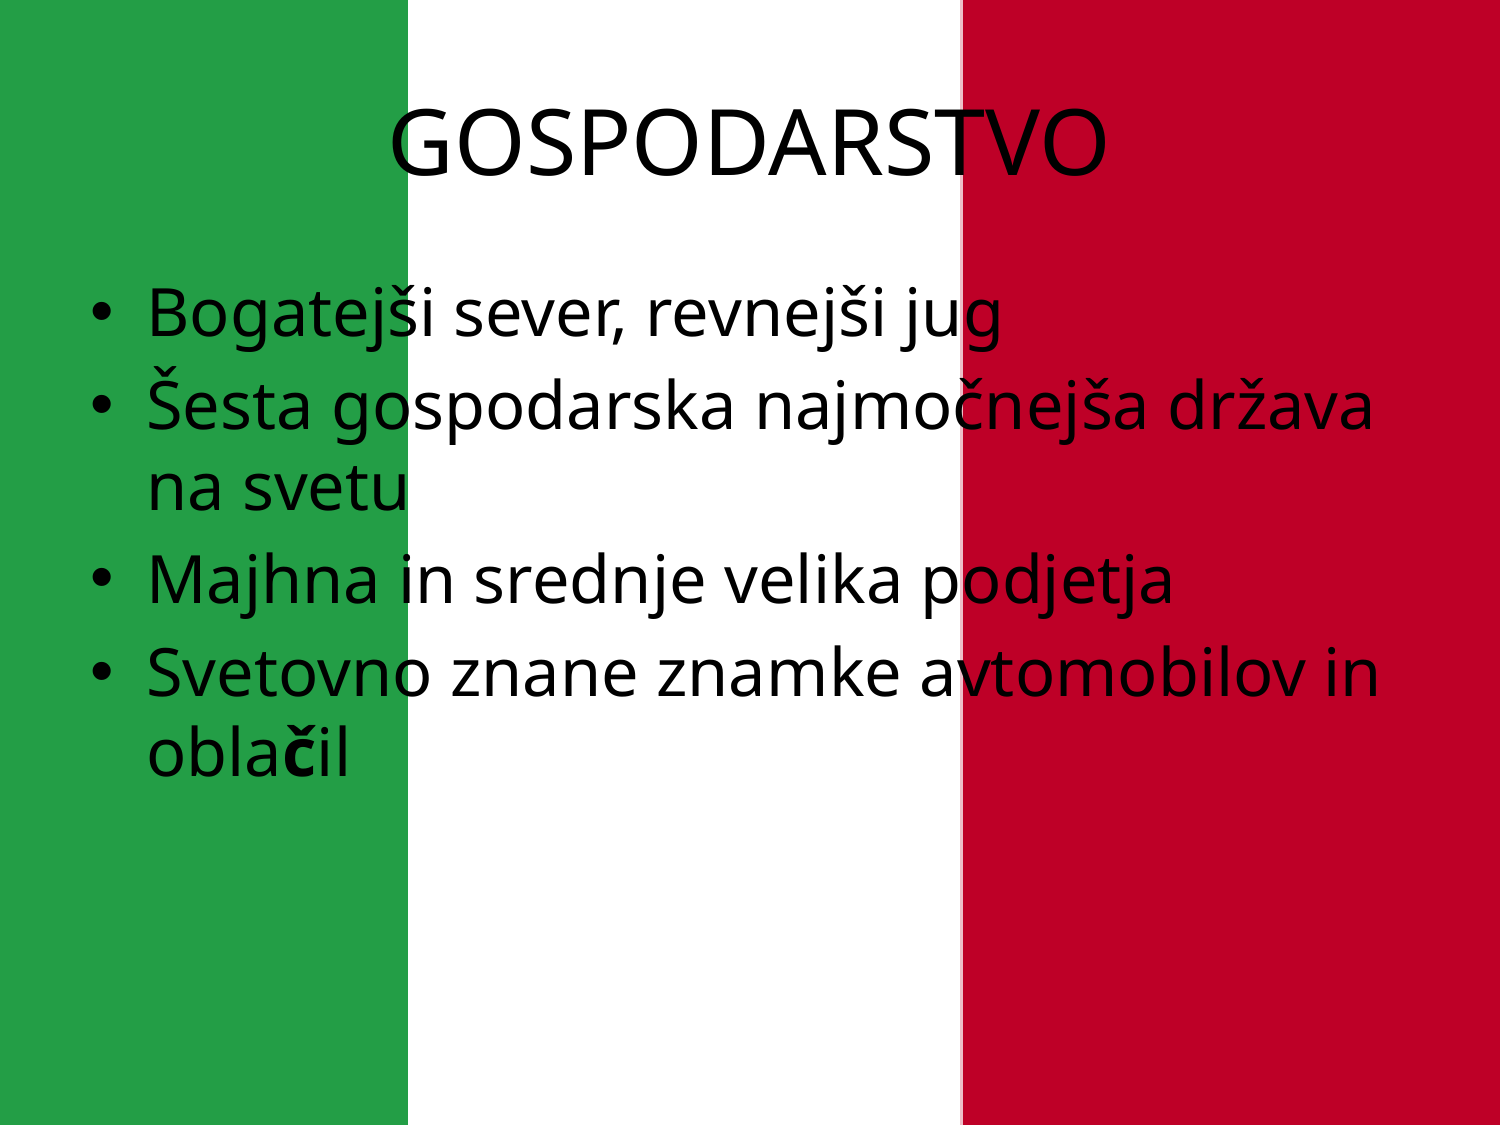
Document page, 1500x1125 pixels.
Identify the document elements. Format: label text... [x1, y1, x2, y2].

title GOSPODARSTVO [75, 45, 1425, 233]
picture [0, 0, 1500, 1125]
list Bogatejši sever, revnejši jug Šesta gospodarska najmočnejša država na svetu Majhna in srednje velika podjetja Svetovno znane znamke avtomobilov in oblačil [75, 262, 1425, 1005]
